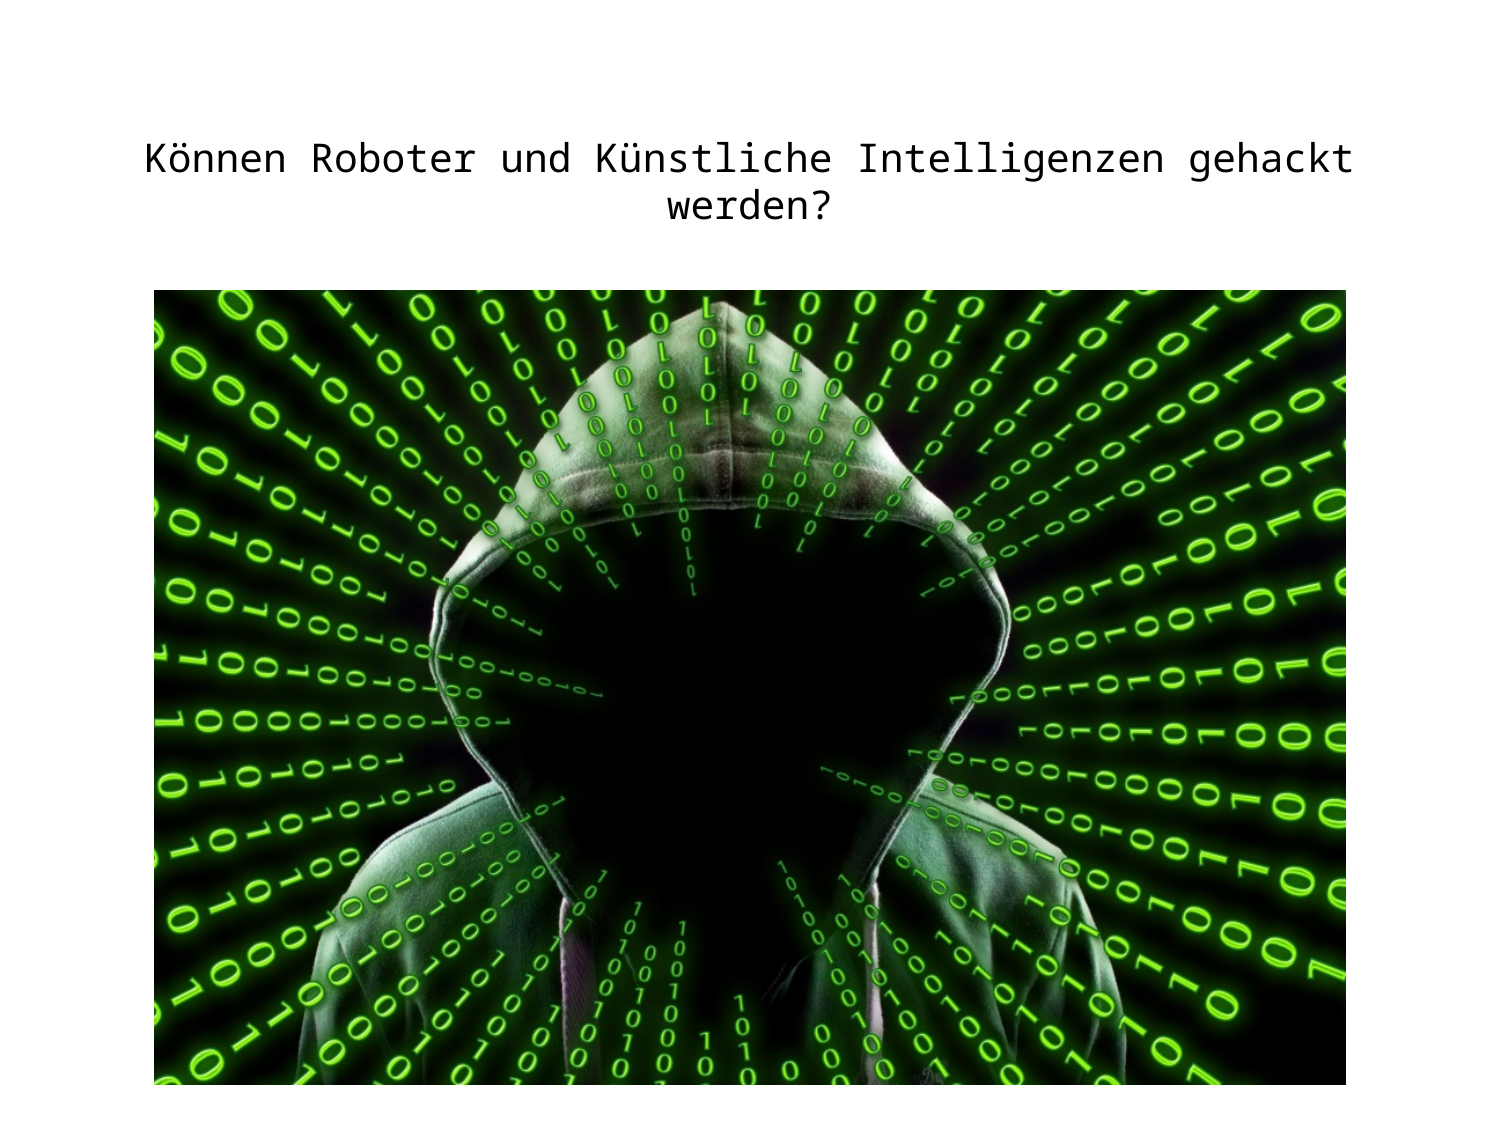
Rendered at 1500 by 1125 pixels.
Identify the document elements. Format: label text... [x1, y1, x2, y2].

title Können Roboter und Künstliche Intelligenzen gehackt werden? [75, 45, 1425, 291]
picture [154, 290, 1346, 1085]
